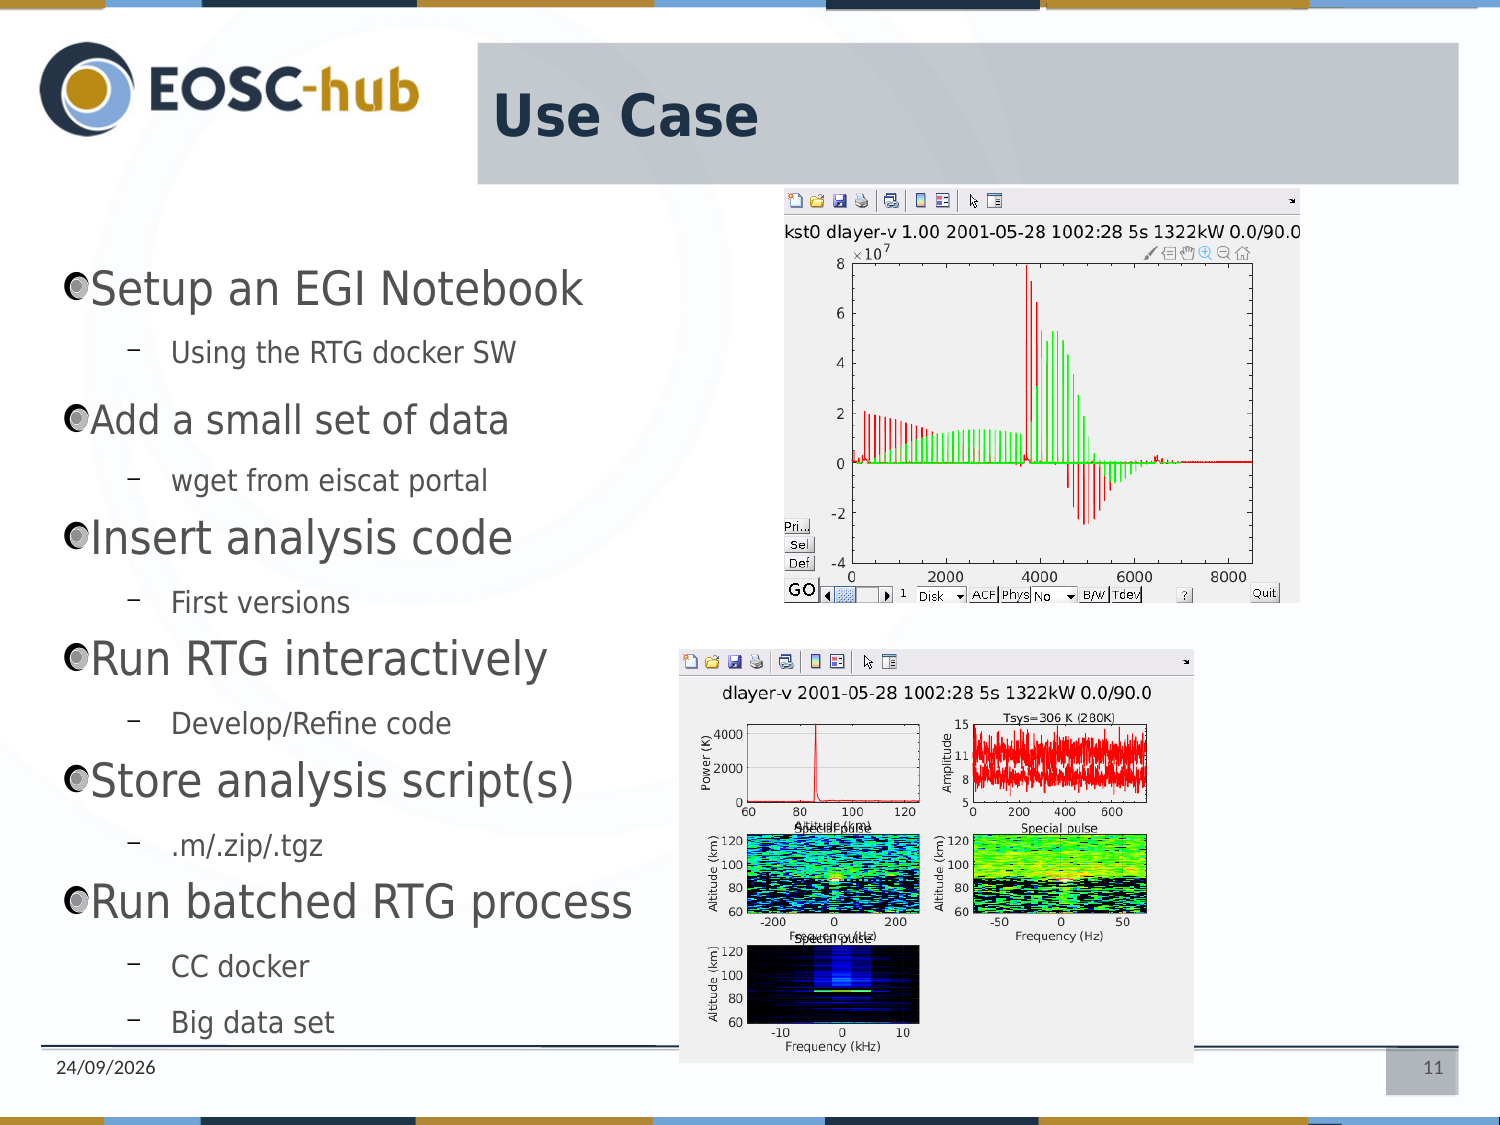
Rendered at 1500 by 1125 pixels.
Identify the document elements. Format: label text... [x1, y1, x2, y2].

slide_number 09/05/2019 [41, 1046, 392, 1094]
picture [0, 0, 1500, 1125]
list Use Case [477, 42, 1459, 185]
list Setup an EGI Notebook Using the RTG docker SW Add a small set of data wget from eiscat portal Insert analysis code First versions Run RTG interactively Develop/Refine code Store analysis script(s) .m/.zip/.tgz Run batched RTG process CC docker Big data set [41, 250, 1459, 1047]
slide_number <number> [1074, 1047, 1459, 1094]
